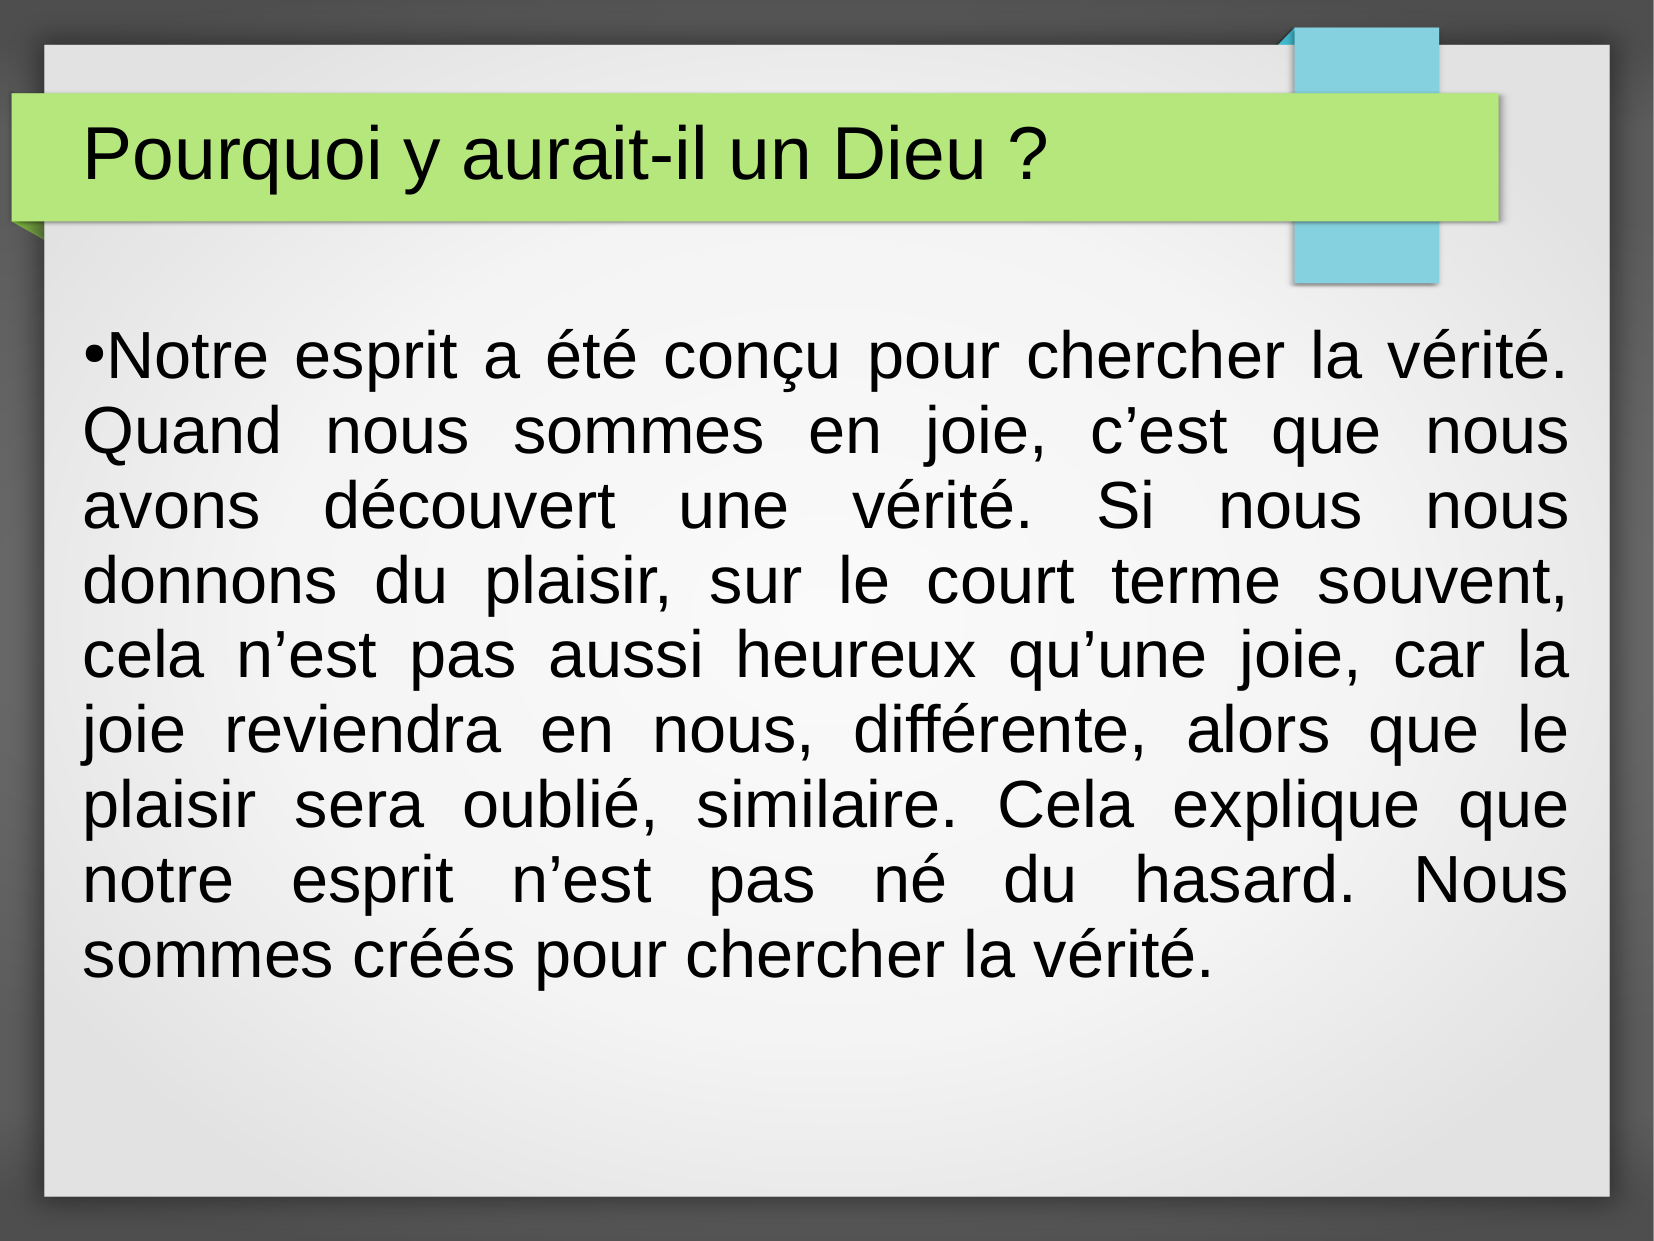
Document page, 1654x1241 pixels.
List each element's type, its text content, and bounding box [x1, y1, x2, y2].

title Pourquoi y aurait-il un Dieu ? [82, 94, 1264, 213]
picture [0, 0, 1654, 1241]
subtitle Notre esprit a été conçu pour chercher la vérité. Quand nous sommes en joie, c’est que nous avons découvert une vérité. Si nous nous donnons du plaisir, sur le court terme souvent, cela n’est pas aussi heureux qu’une joie, car la joie reviendra en nous, différente, alors que le plaisir sera oublié, similaire. Cela explique que notre esprit n’est pas né du hasard. Nous sommes créés pour chercher la vérité. [82, 295, 1571, 1015]
